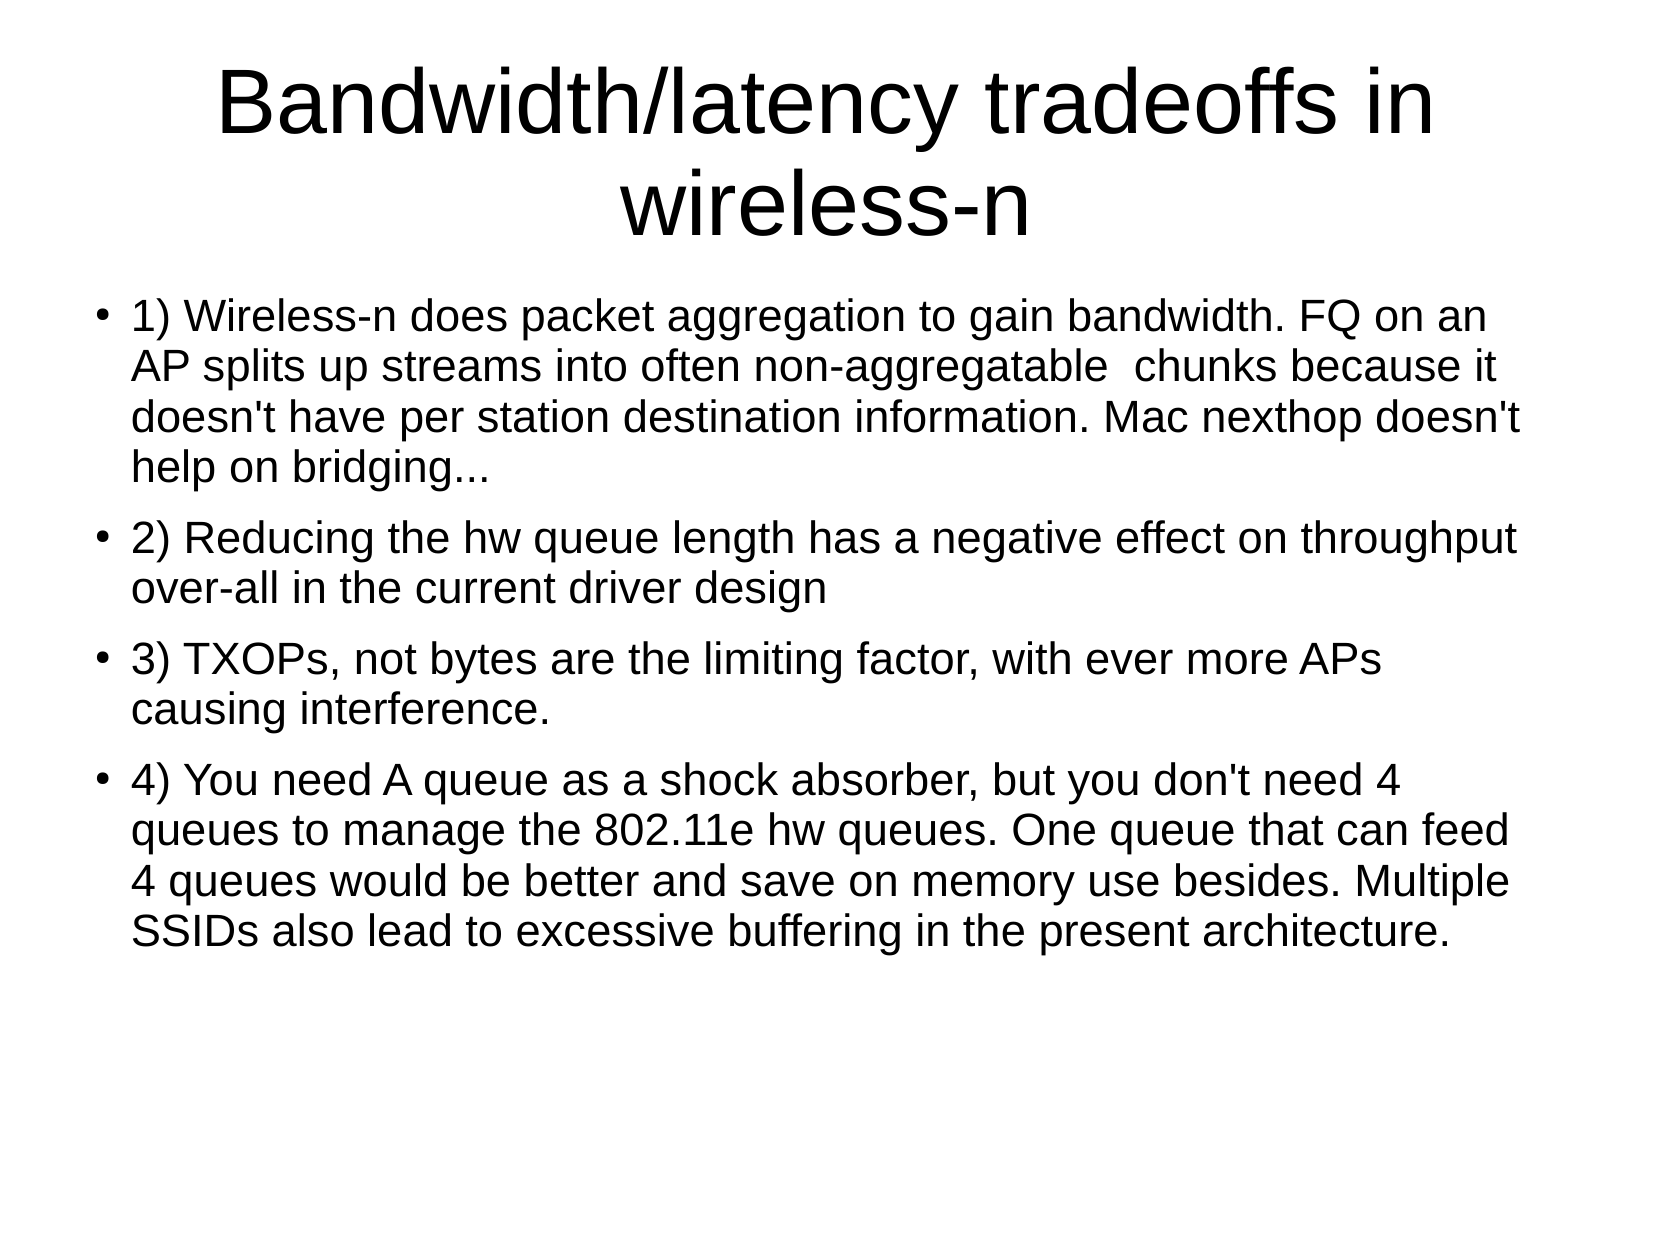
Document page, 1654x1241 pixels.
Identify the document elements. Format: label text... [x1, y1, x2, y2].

title Bandwidth/latency tradeoffs in wireless-n [82, 49, 1571, 257]
list 1) Wireless-n does packet aggregation to gain bandwidth. FQ on an AP splits up streams into often non-aggregatable chunks because it doesn't have per station destination information. Mac nexthop doesn't help on bridging... 2) Reducing the hw queue length has a negative effect on throughput over-all in the current driver design 3) TXOPs, not bytes are the limiting factor, with ever more APs causing interference. 4) You need A queue as a shock absorber, but you don't need 4 queues to manage the 802.11e hw queues. One queue that can feed 4 queues would be better and save on memory use besides. Multiple SSIDs also lead to excessive buffering in the present architecture. [82, 290, 1538, 1010]
